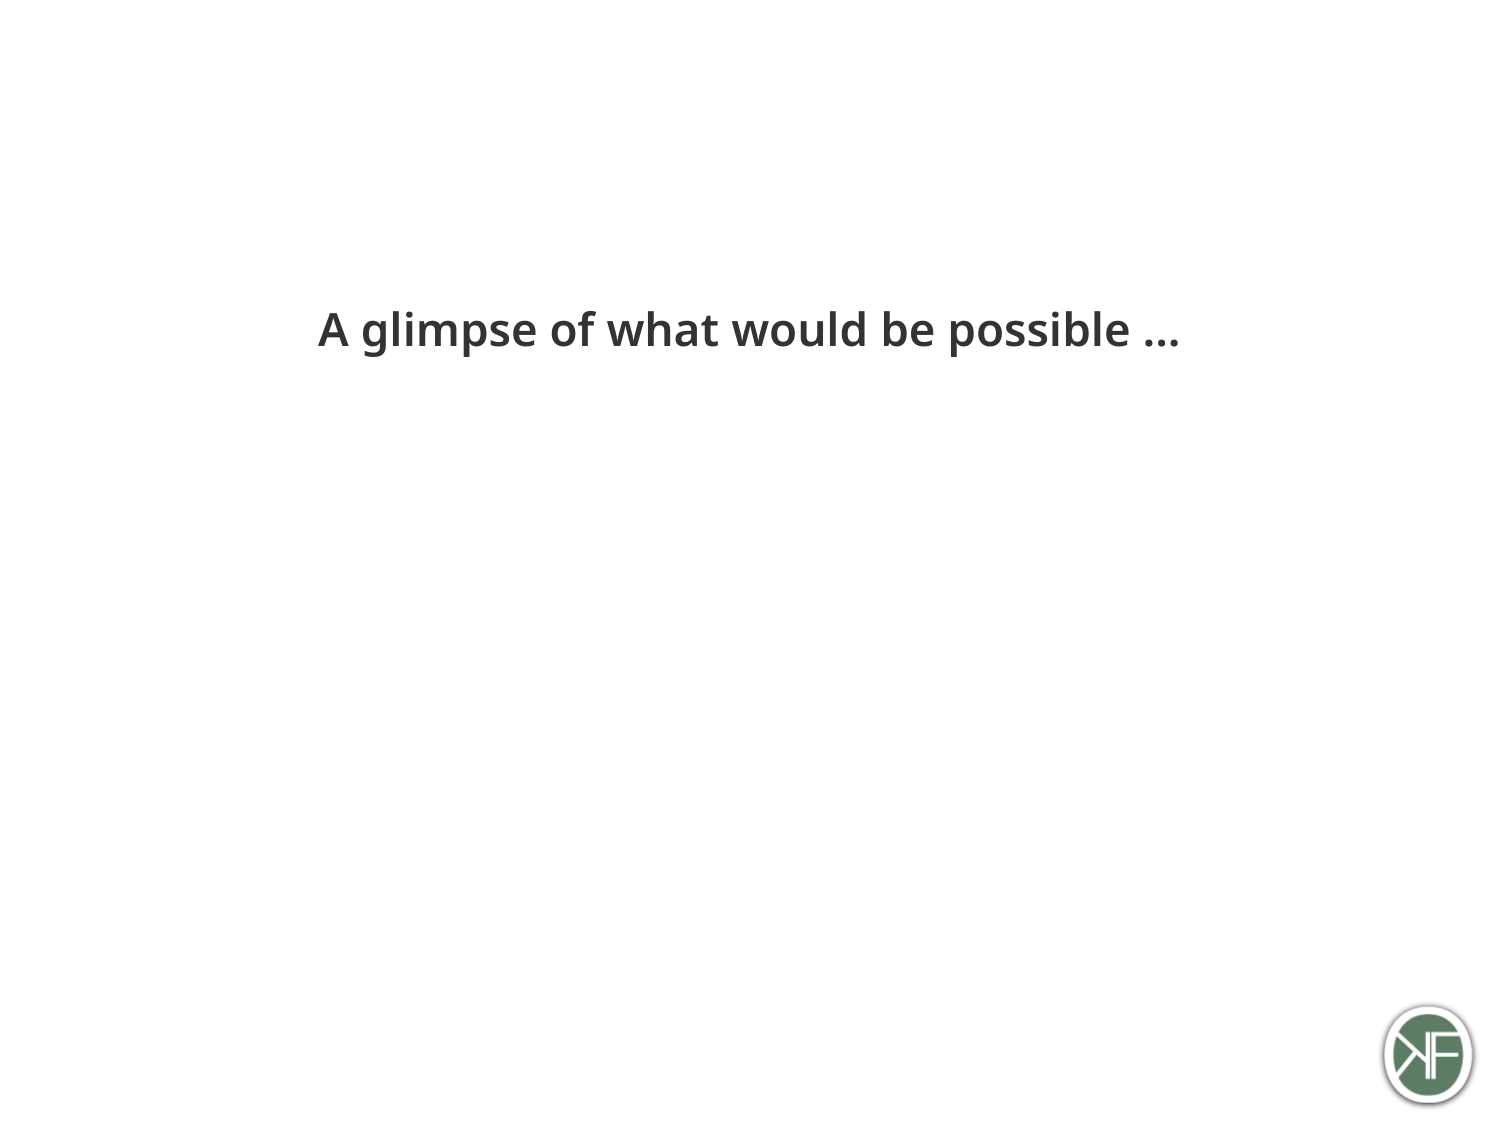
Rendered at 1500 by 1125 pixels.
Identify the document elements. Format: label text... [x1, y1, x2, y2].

subtitle A glimpse of what would be possible ... [75, 44, 1425, 1006]
picture [1378, 1000, 1480, 1111]
